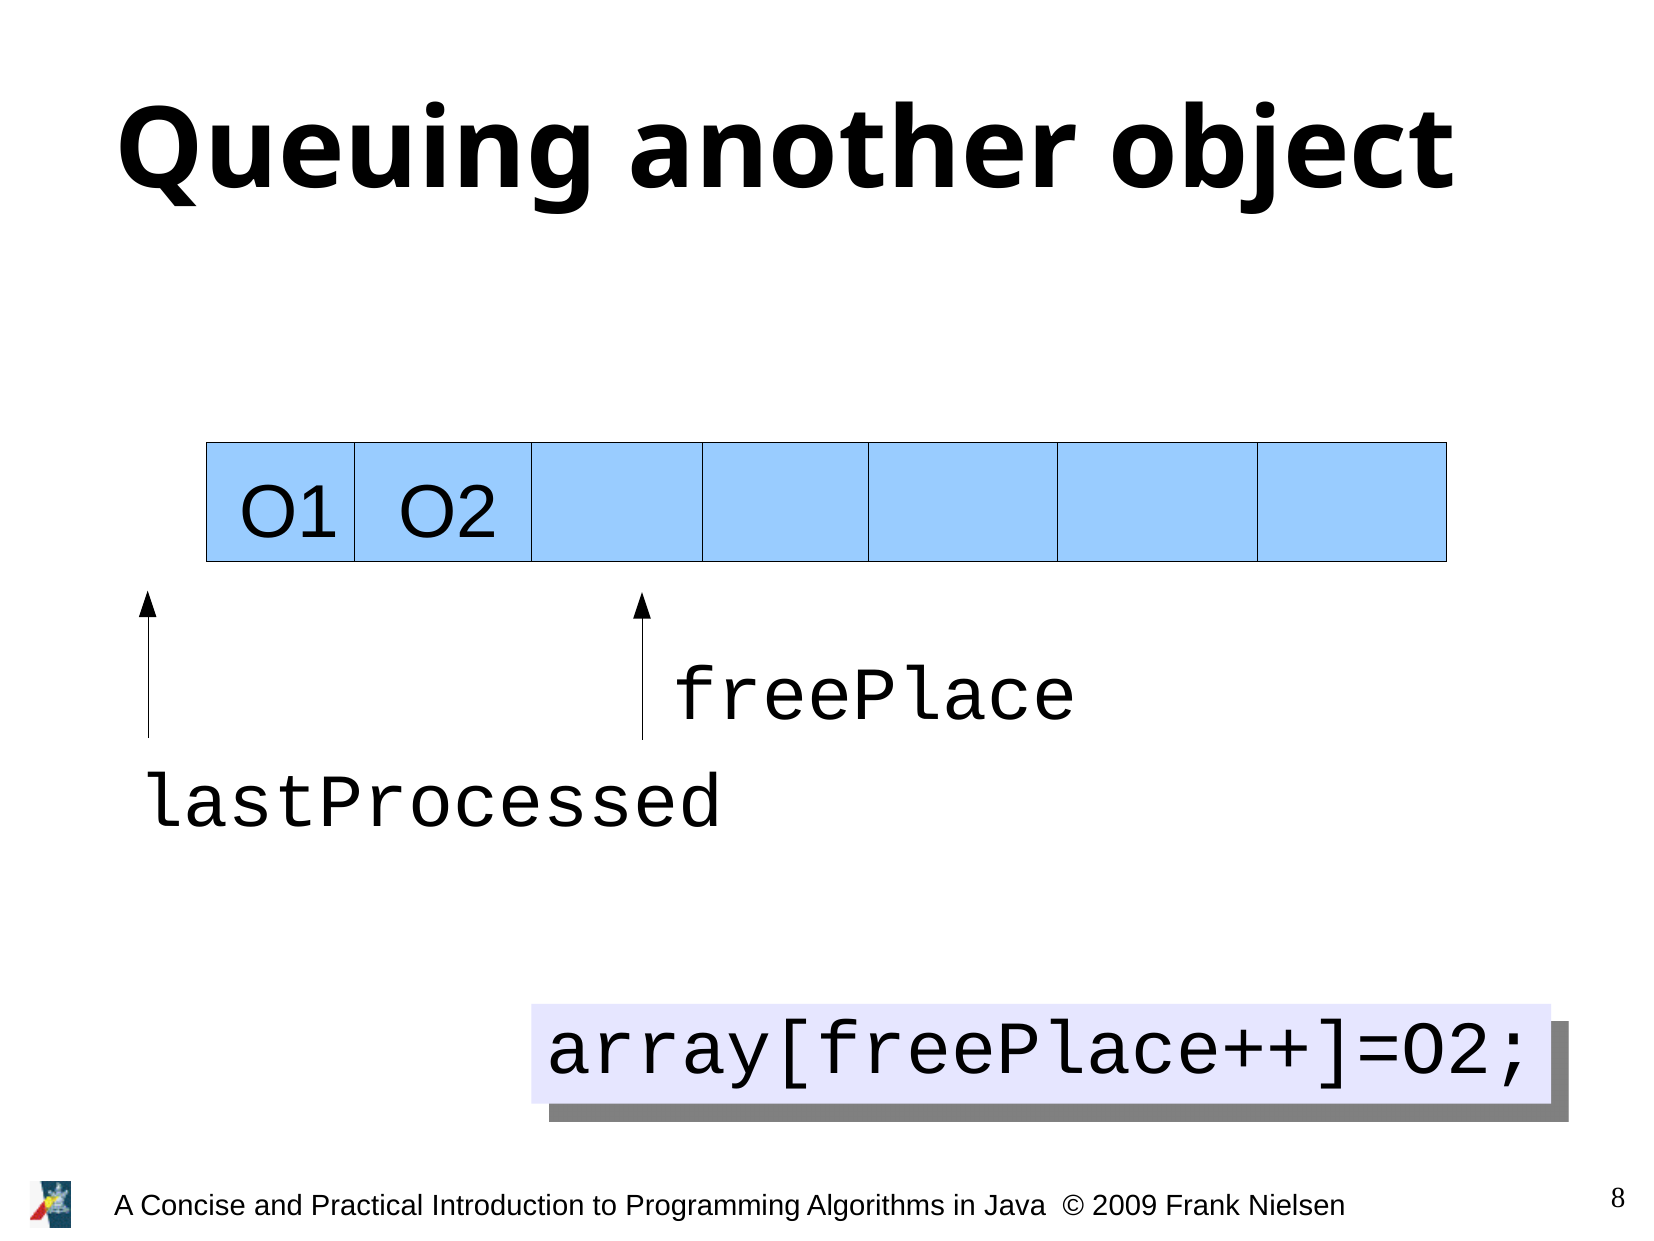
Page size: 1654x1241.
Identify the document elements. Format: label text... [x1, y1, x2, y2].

text_box [1258, 442, 1447, 562]
text_box O1 [224, 462, 355, 562]
text_box array[freePlace++]=O2; [531, 1003, 1552, 1104]
text_box lastProcessed [123, 756, 739, 857]
text_box O2 [383, 462, 514, 562]
text_box [703, 442, 868, 562]
text_box [206, 442, 354, 562]
text_box [869, 442, 1057, 562]
picture [29, 1181, 71, 1228]
text_box freePlace [657, 649, 1093, 750]
text_box [1058, 442, 1257, 562]
text_box [532, 442, 702, 562]
text_box Queuing another object [99, 60, 1574, 234]
text_box [355, 442, 531, 562]
